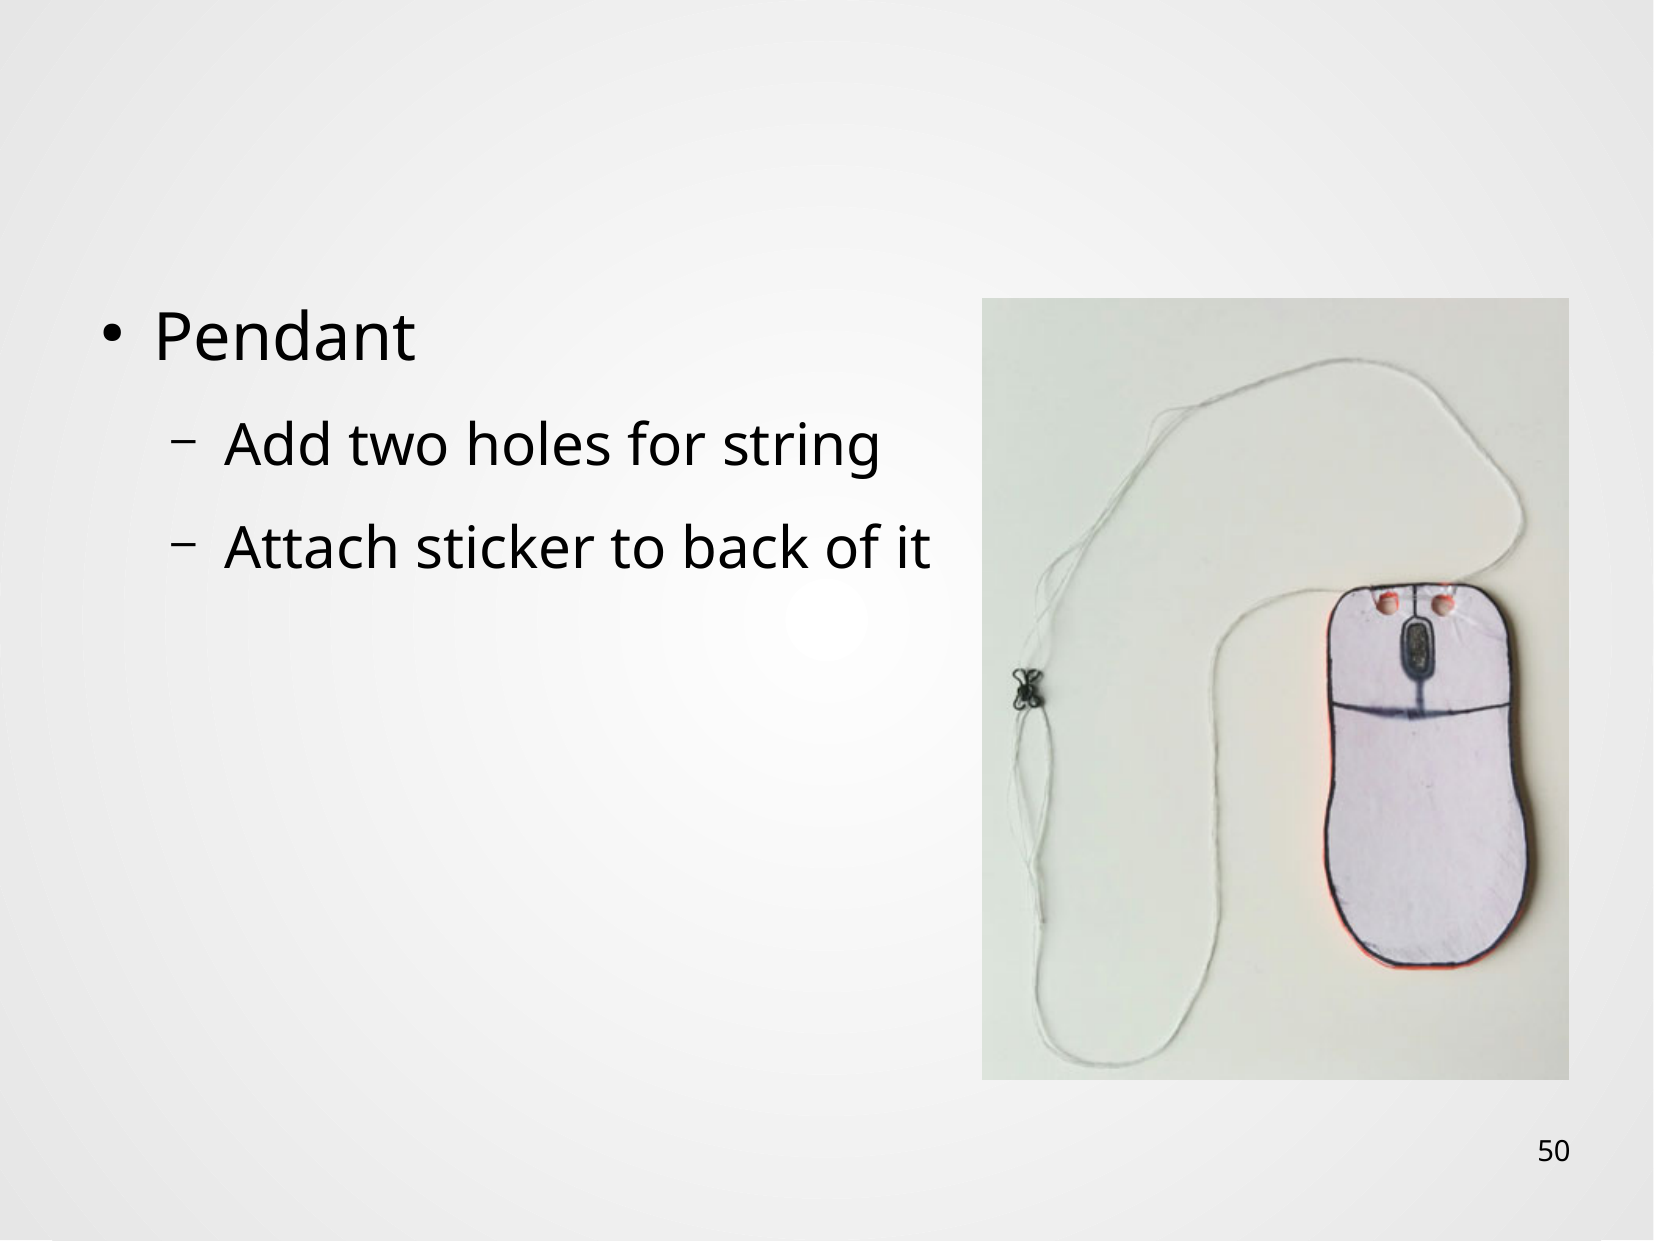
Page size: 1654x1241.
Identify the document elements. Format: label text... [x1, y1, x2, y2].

picture [982, 298, 1569, 1081]
list Pendant Add two holes for string Attach sticker to back of it [82, 289, 1571, 1010]
